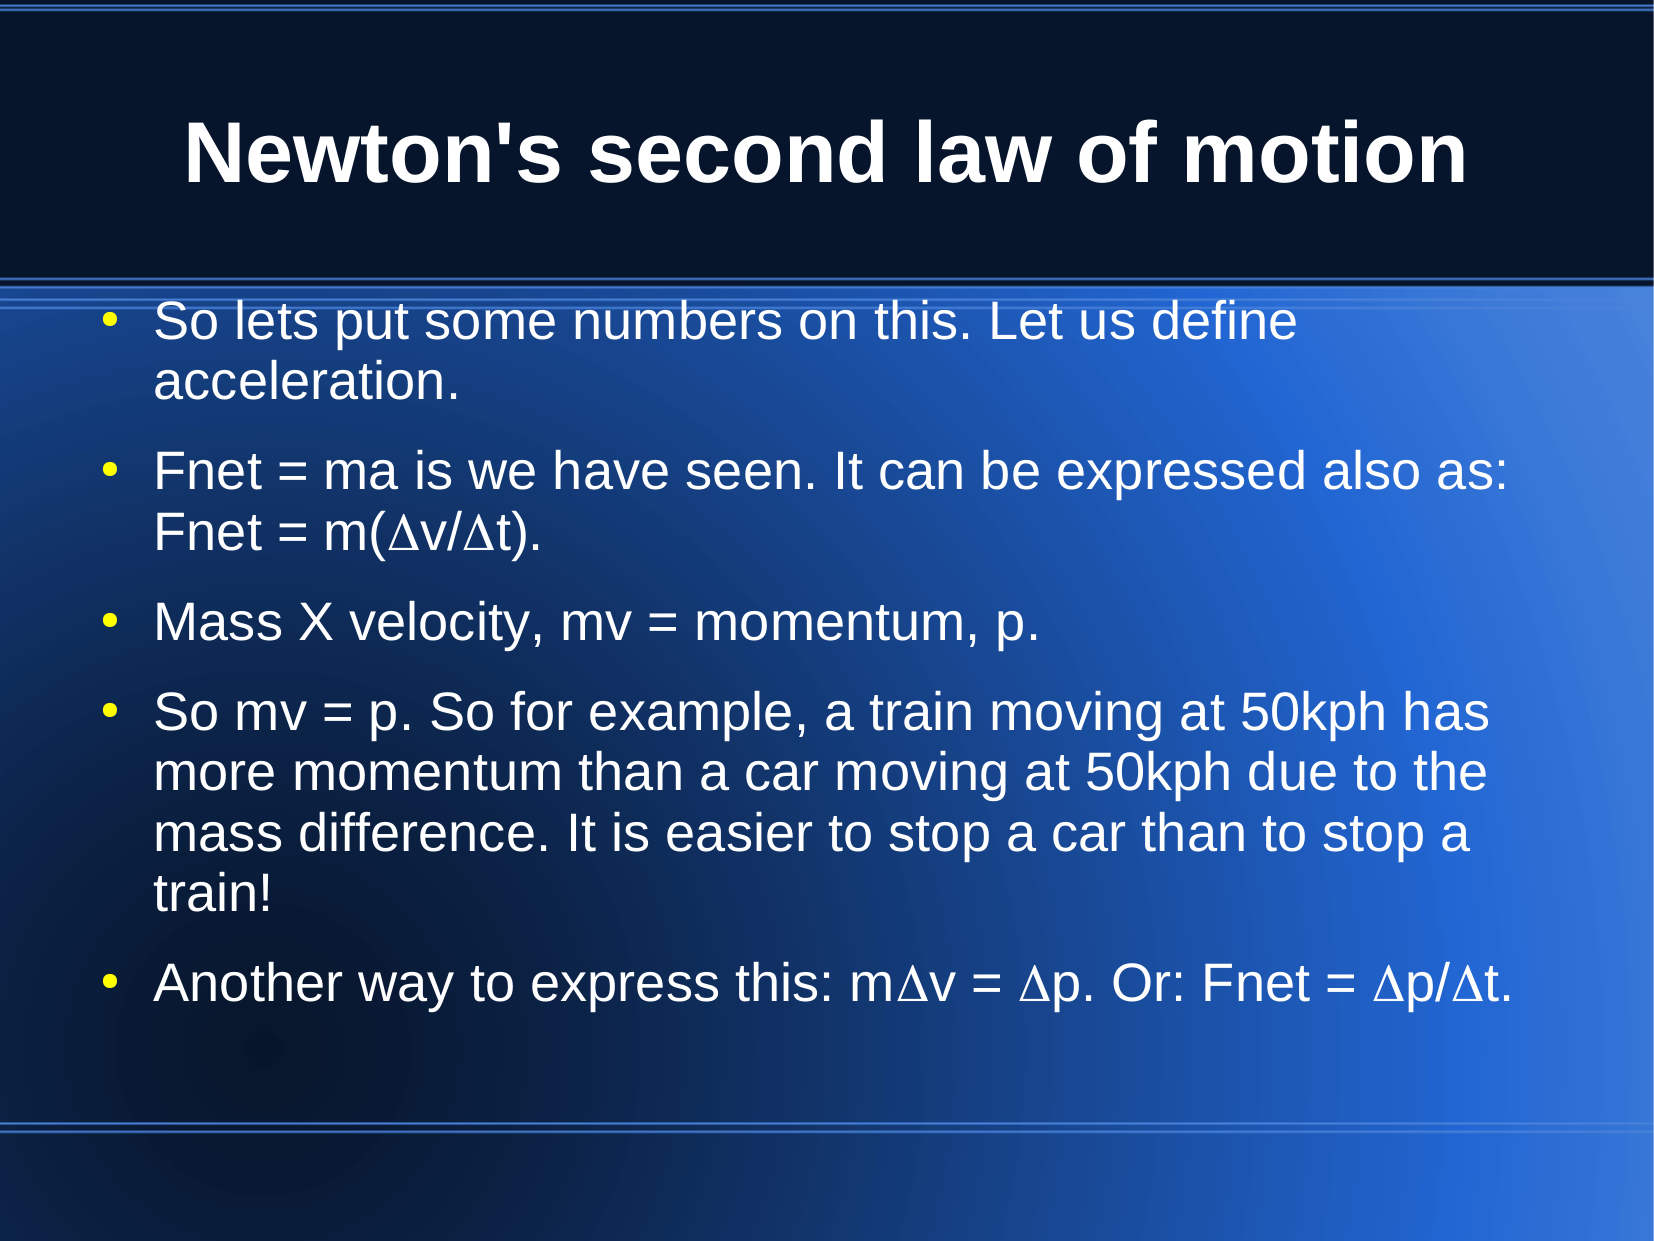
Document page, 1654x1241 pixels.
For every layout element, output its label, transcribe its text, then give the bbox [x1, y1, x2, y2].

list So lets put some numbers on this. Let us define acceleration. Fnet = ma is we have seen. It can be expressed also as: Fnet = m(Dv/Dt). Mass X velocity, mv = momentum, p. So mv = p. So for example, a train moving at 50kph has more momentum than a car moving at 50kph due to the mass difference. It is easier to stop a car than to stop a train! Another way to express this: mDv = Dp. Or: Fnet = Dp/Dt. [82, 290, 1571, 1109]
picture [0, 0, 1654, 1241]
title Newton's second law of motion [82, 49, 1571, 257]
